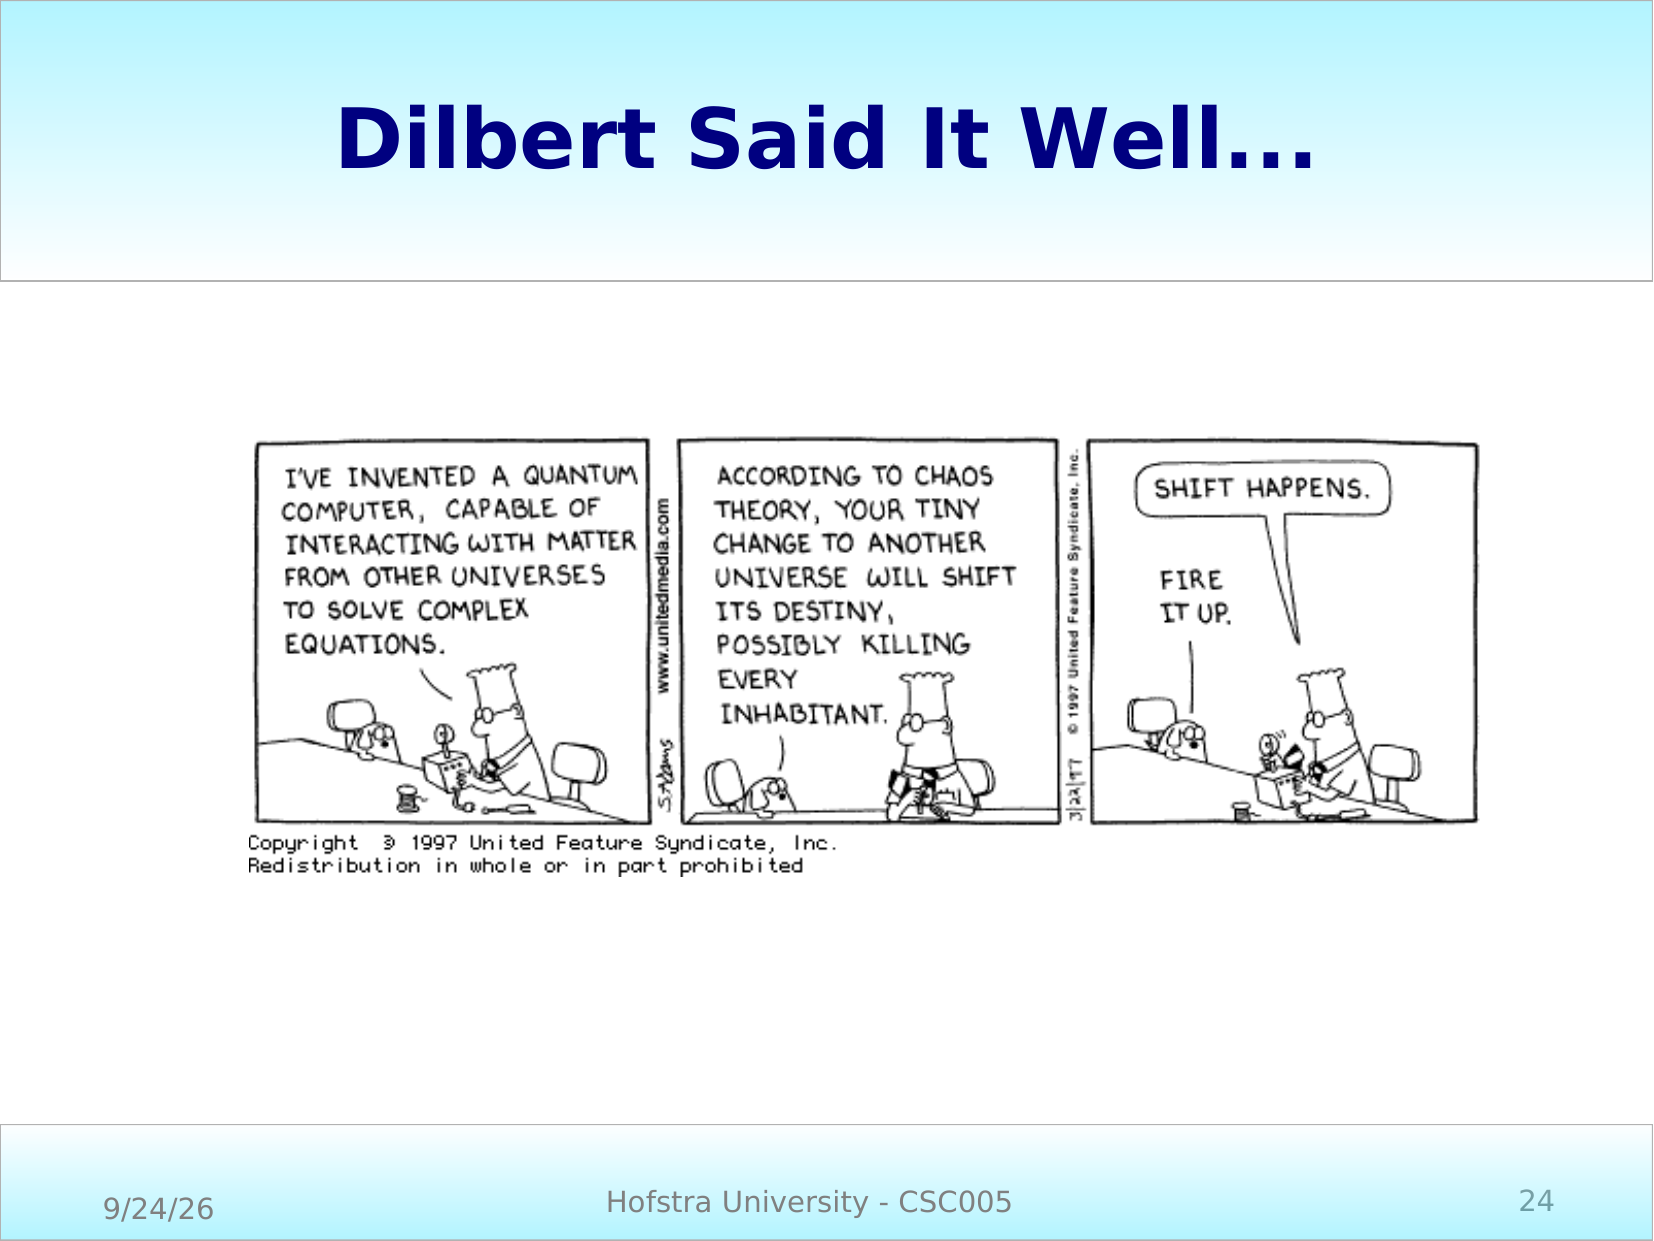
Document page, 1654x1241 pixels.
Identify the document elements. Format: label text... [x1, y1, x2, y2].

picture [249, 429, 1484, 877]
title Dilbert Said It Well... [78, 77, 1576, 203]
